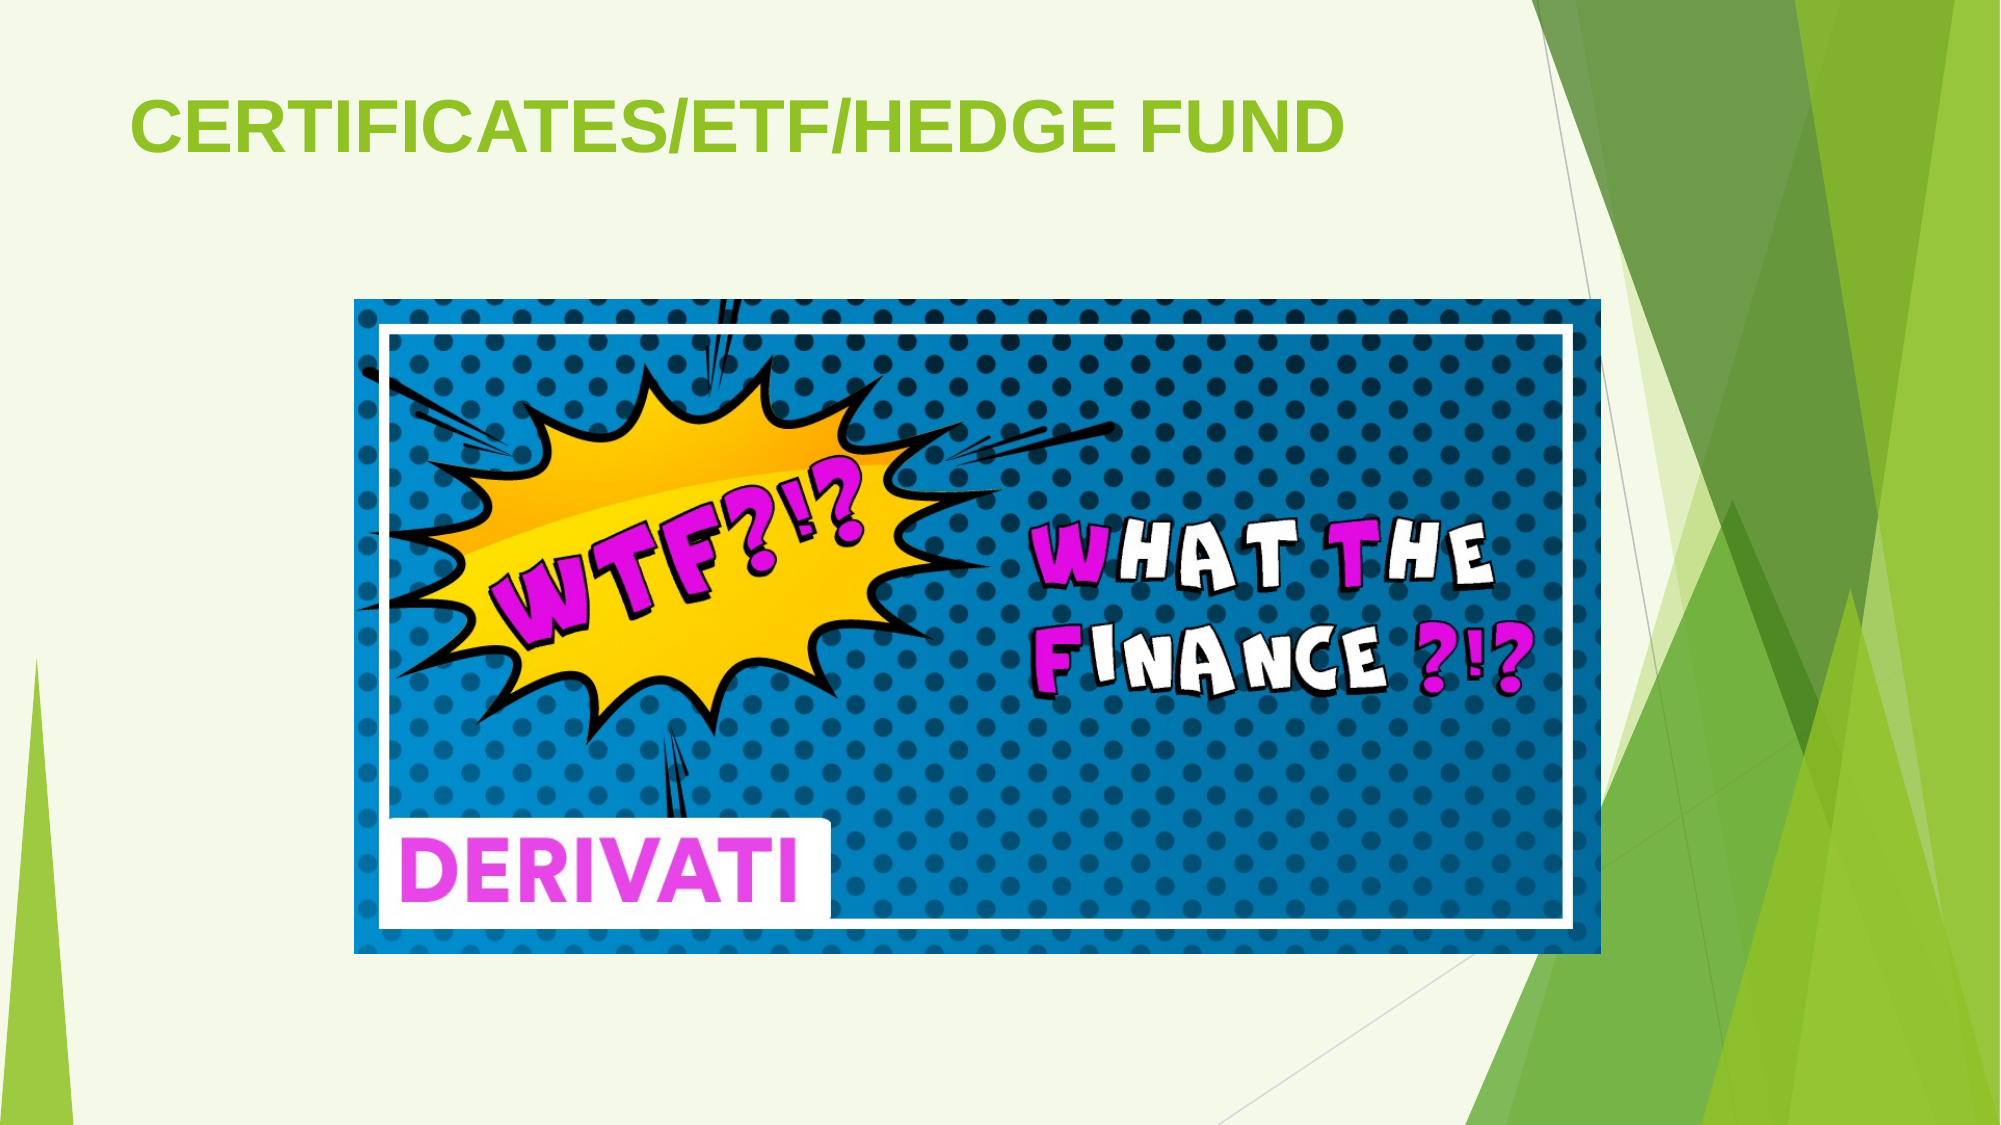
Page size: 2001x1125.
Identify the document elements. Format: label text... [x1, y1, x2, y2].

picture [953, 299, 966, 304]
picture [1209, 299, 1225, 305]
picture [1158, 299, 1173, 304]
picture [830, 311, 839, 318]
picture [1287, 309, 1297, 319]
title CERTIFICATES/ETF/HEDGE FUND [114, 69, 1840, 240]
picture [1240, 310, 1246, 317]
picture [1394, 309, 1402, 314]
picture [902, 299, 912, 305]
picture [1055, 299, 1069, 304]
picture [847, 299, 865, 304]
picture [1106, 299, 1121, 304]
picture [1004, 299, 1016, 304]
picture [362, 299, 1578, 932]
